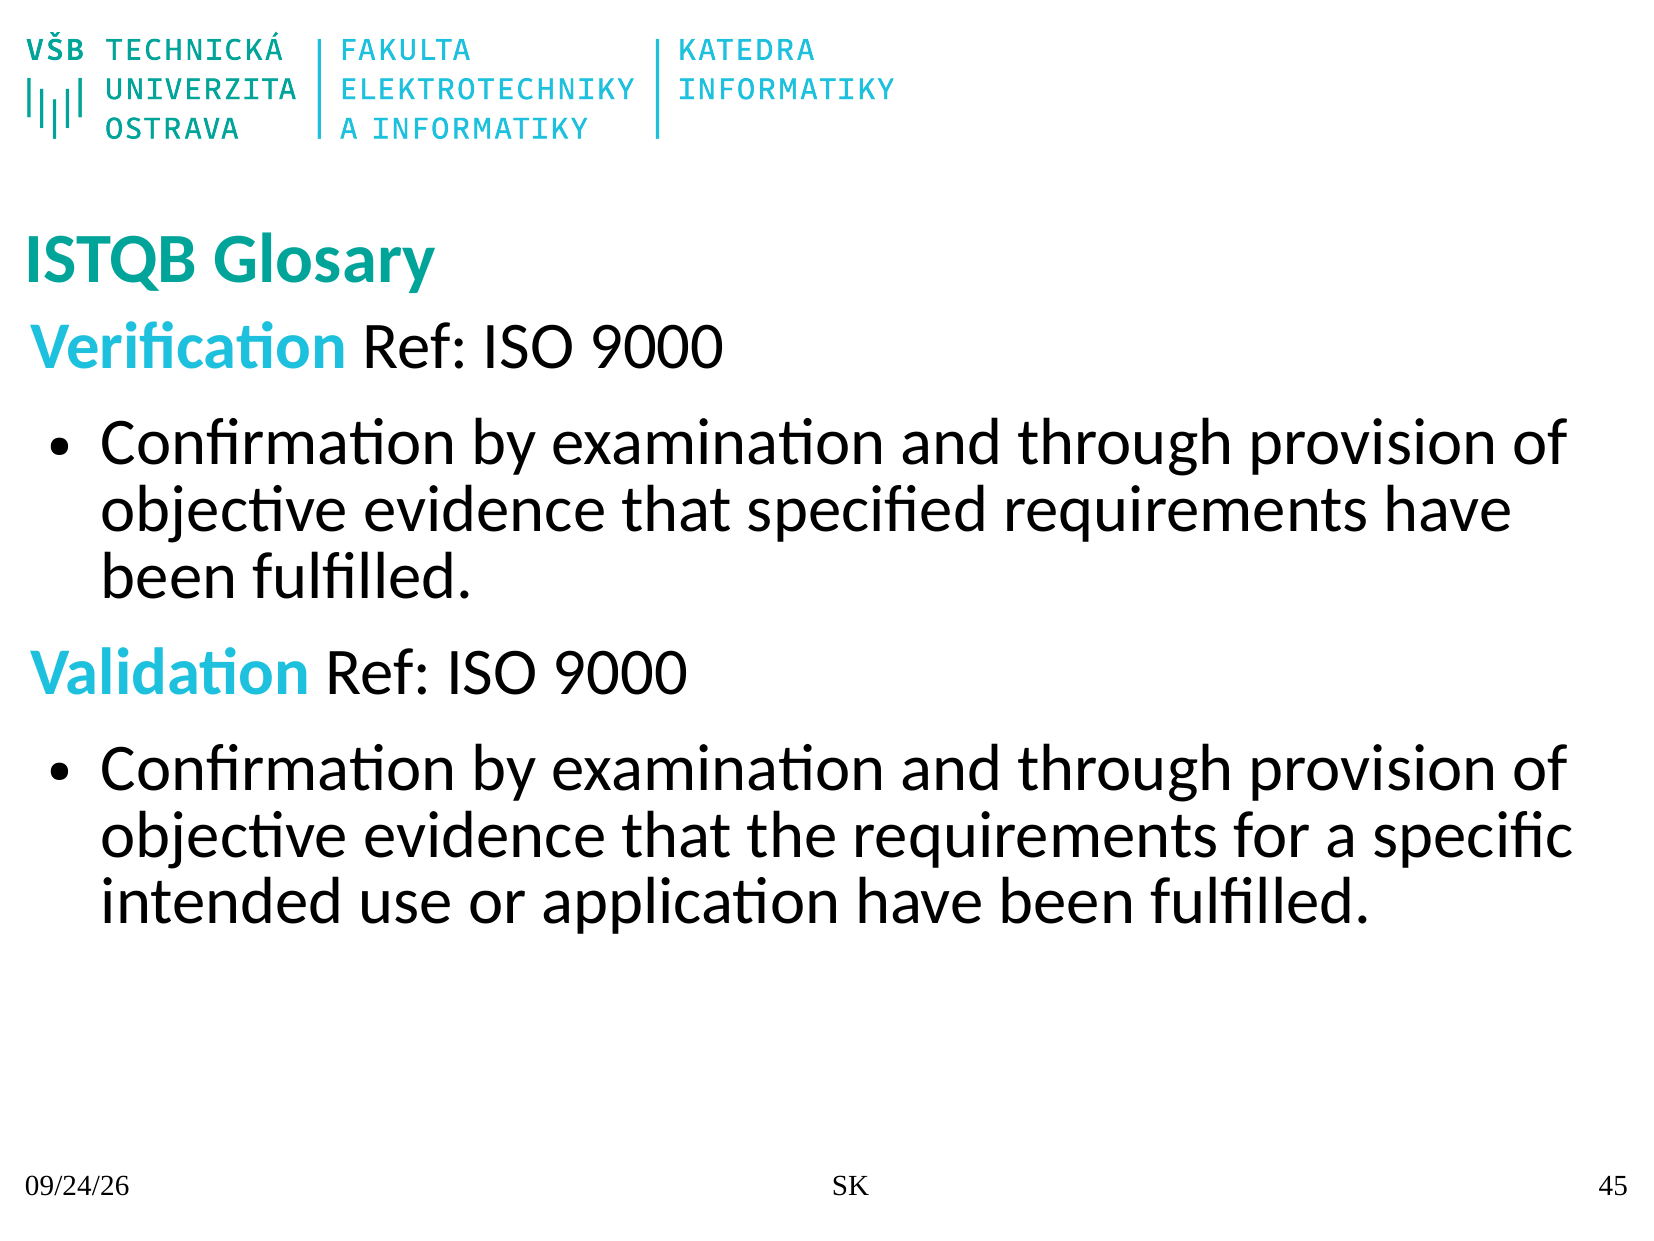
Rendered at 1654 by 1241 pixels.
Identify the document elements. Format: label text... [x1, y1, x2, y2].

title ISTQB Glosary [24, 169, 1629, 300]
picture [26, 31, 894, 139]
list Verification Ref: ISO 9000 Confirmation by examination and through provision of objective evidence that specified requirements have been fulfilled. Validation Ref: ISO 9000 Confirmation by examination and through provision of objective evidence that the requirements for a specific intended use or application have been fulfilled. [30, 318, 1629, 1146]
